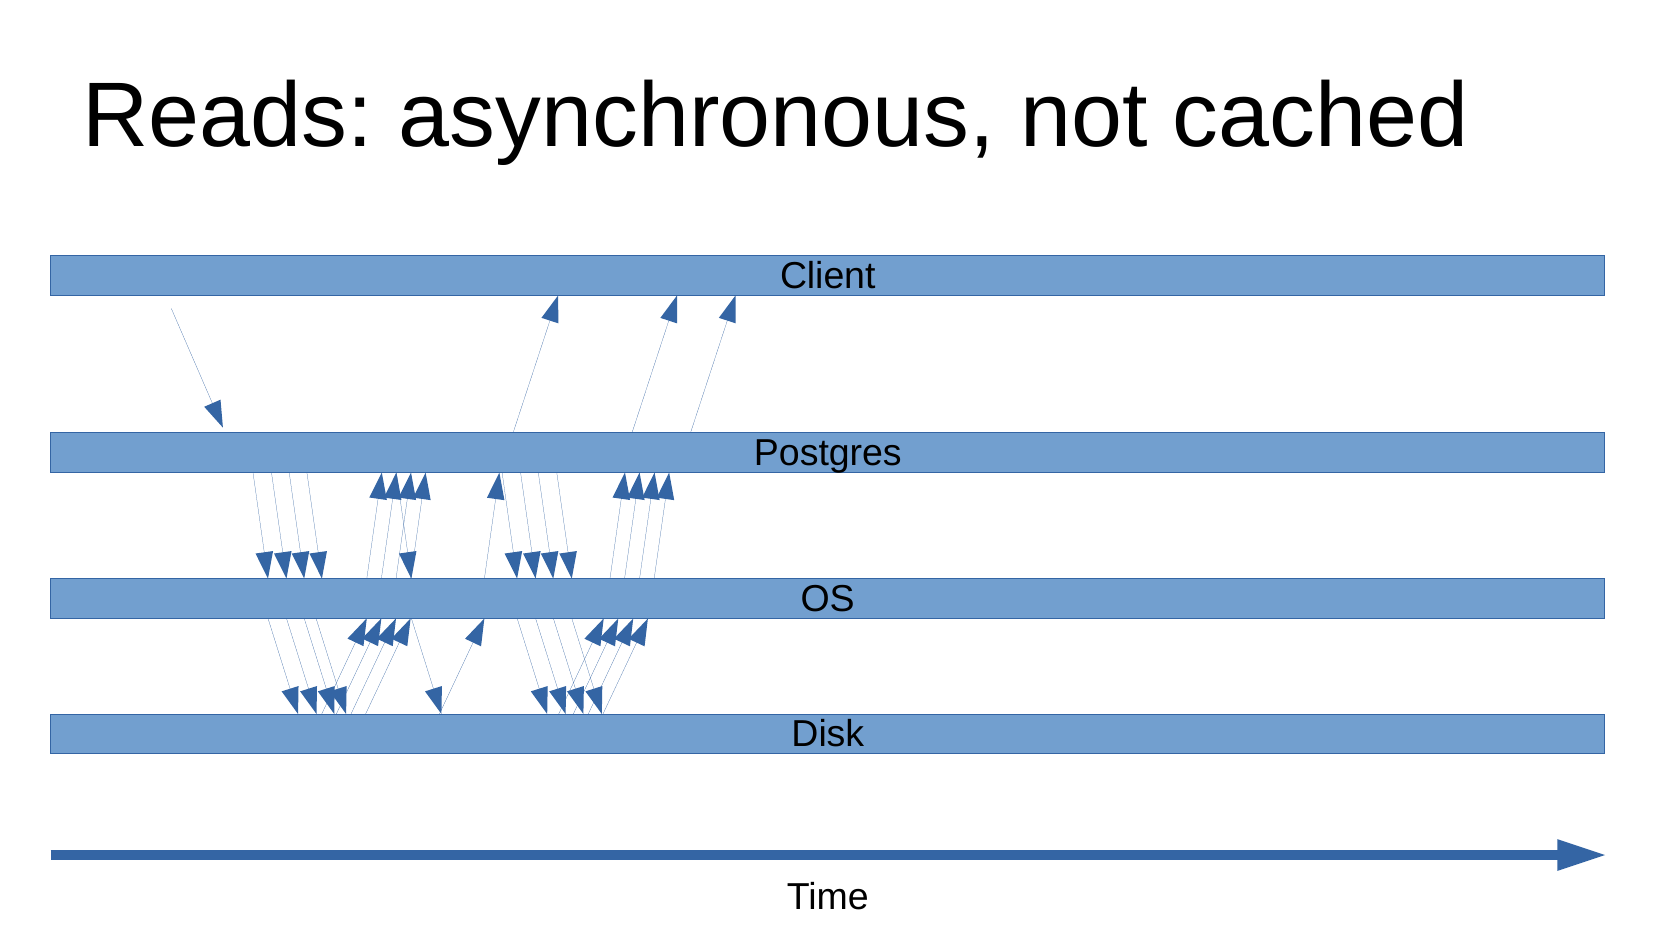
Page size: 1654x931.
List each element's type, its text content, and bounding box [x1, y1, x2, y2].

text_box Postgres [833, 447, 843, 463]
text_box Postgres [50, 432, 1605, 473]
text_box Disk [50, 714, 1605, 754]
title Reads: asynchronous, not cached [82, 37, 1571, 193]
text_box OS [50, 578, 1605, 619]
text_box Client [50, 255, 1605, 296]
